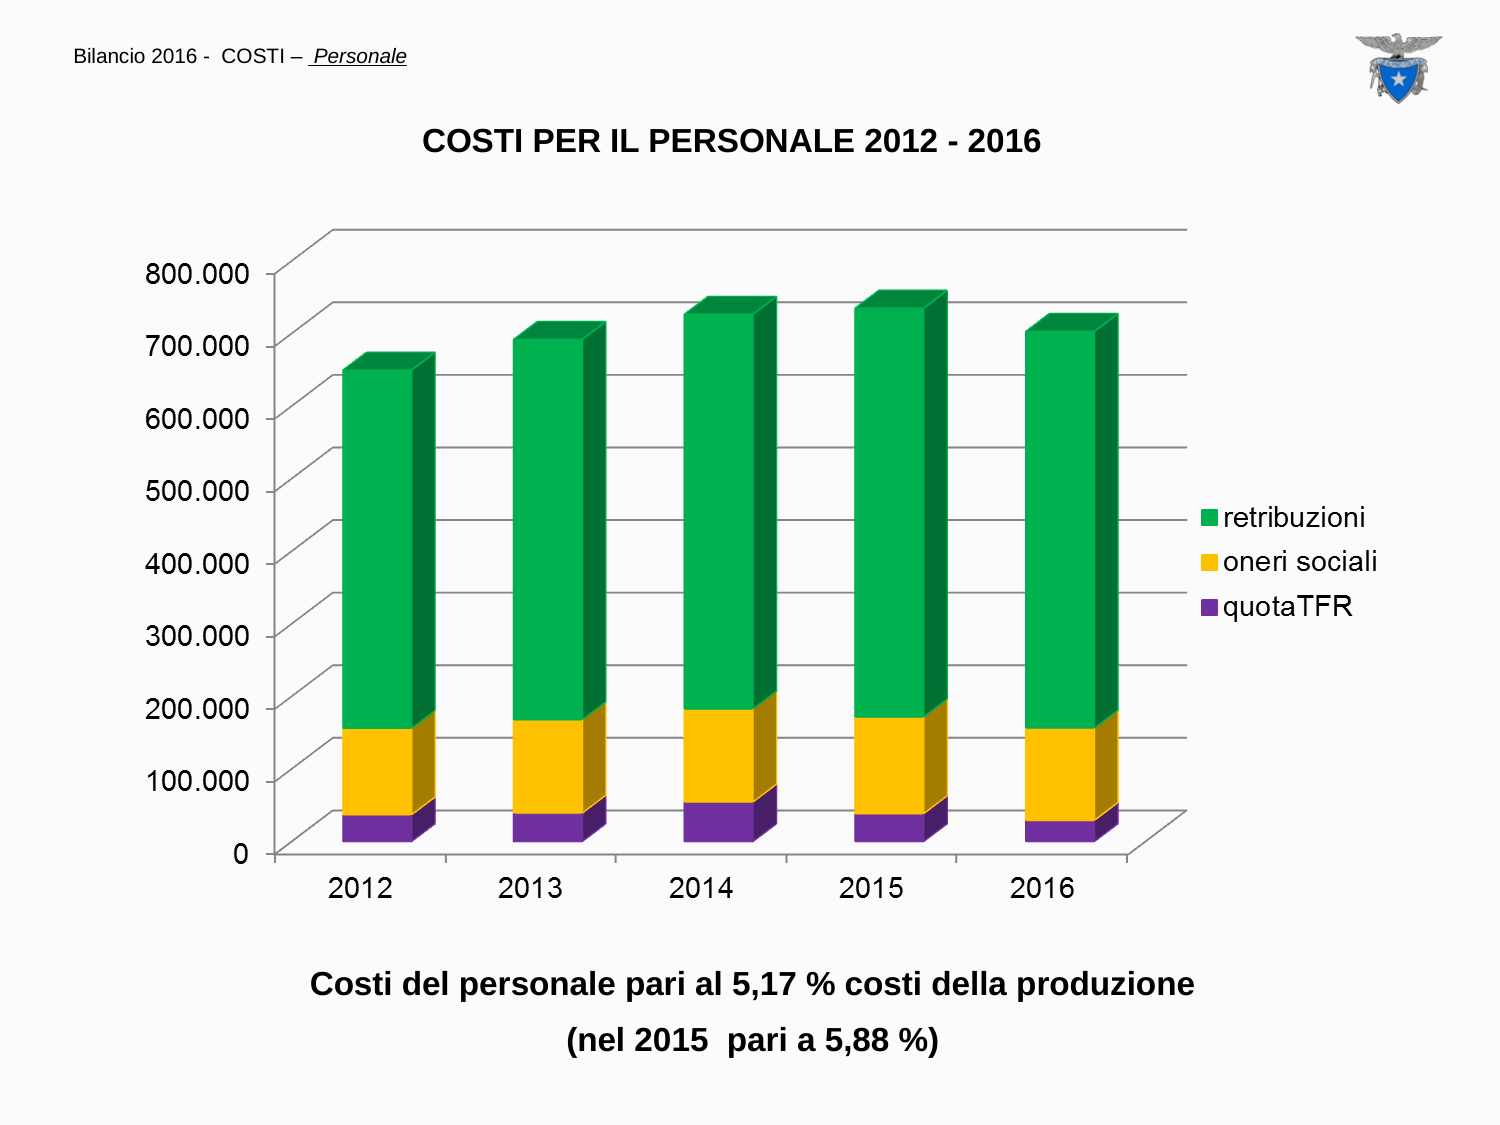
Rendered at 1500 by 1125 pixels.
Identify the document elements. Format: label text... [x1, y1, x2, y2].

picture [1352, 29, 1447, 112]
text_box COSTI PER IL PERSONALE 2012 - 2016 [159, 111, 1306, 168]
text_box Costi del personale pari al 5,17 % costi della produzione (nel 2015 pari a 5,88 %) [141, 948, 1365, 1072]
picture [118, 185, 1407, 940]
text_box Bilancio 2016 - COSTI – Personale [58, 35, 504, 76]
